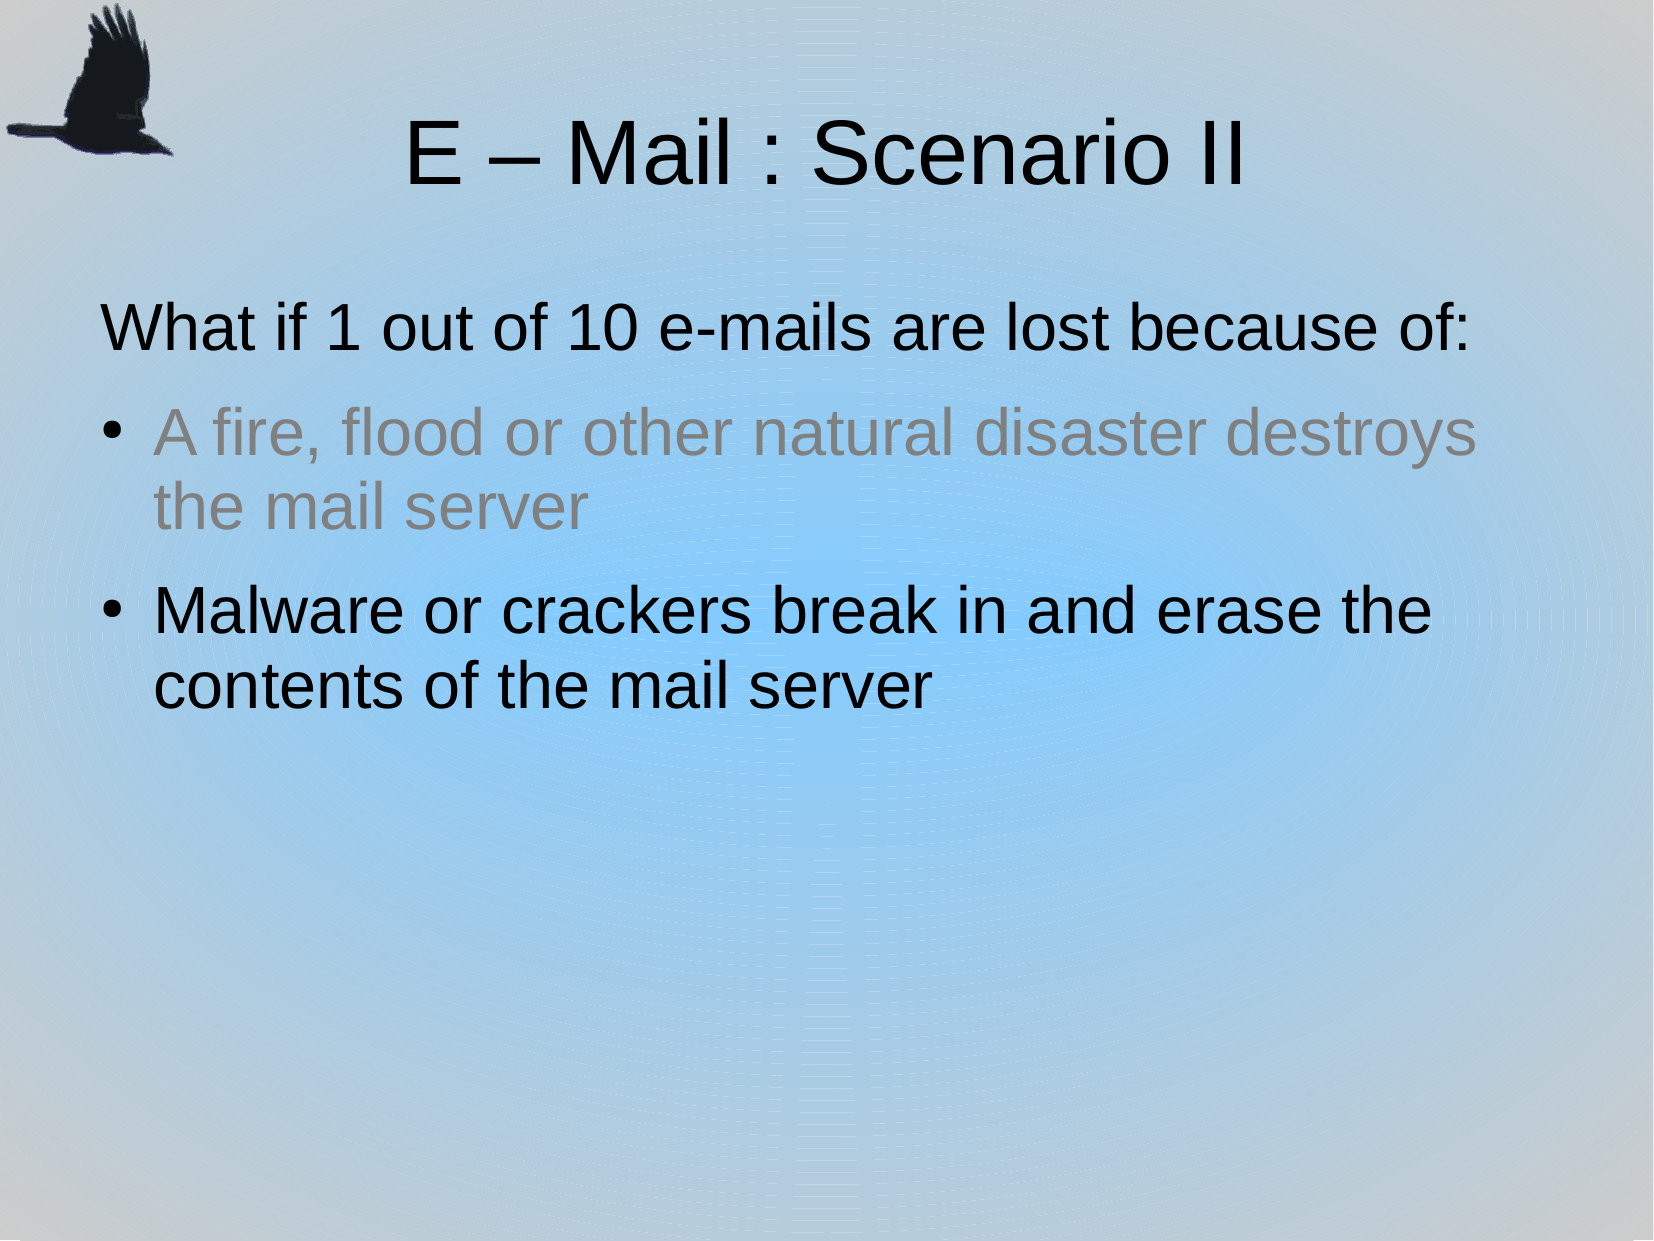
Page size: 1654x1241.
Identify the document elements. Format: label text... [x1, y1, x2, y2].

list What if 1 out of 10 e-mails are lost because of: A fire, flood or other natural disaster destroys the mail server Malware or crackers break in and erase the contents of the mail server [82, 290, 1571, 1094]
picture [0, 0, 178, 160]
title E – Mail : Scenario II [82, 56, 1571, 250]
